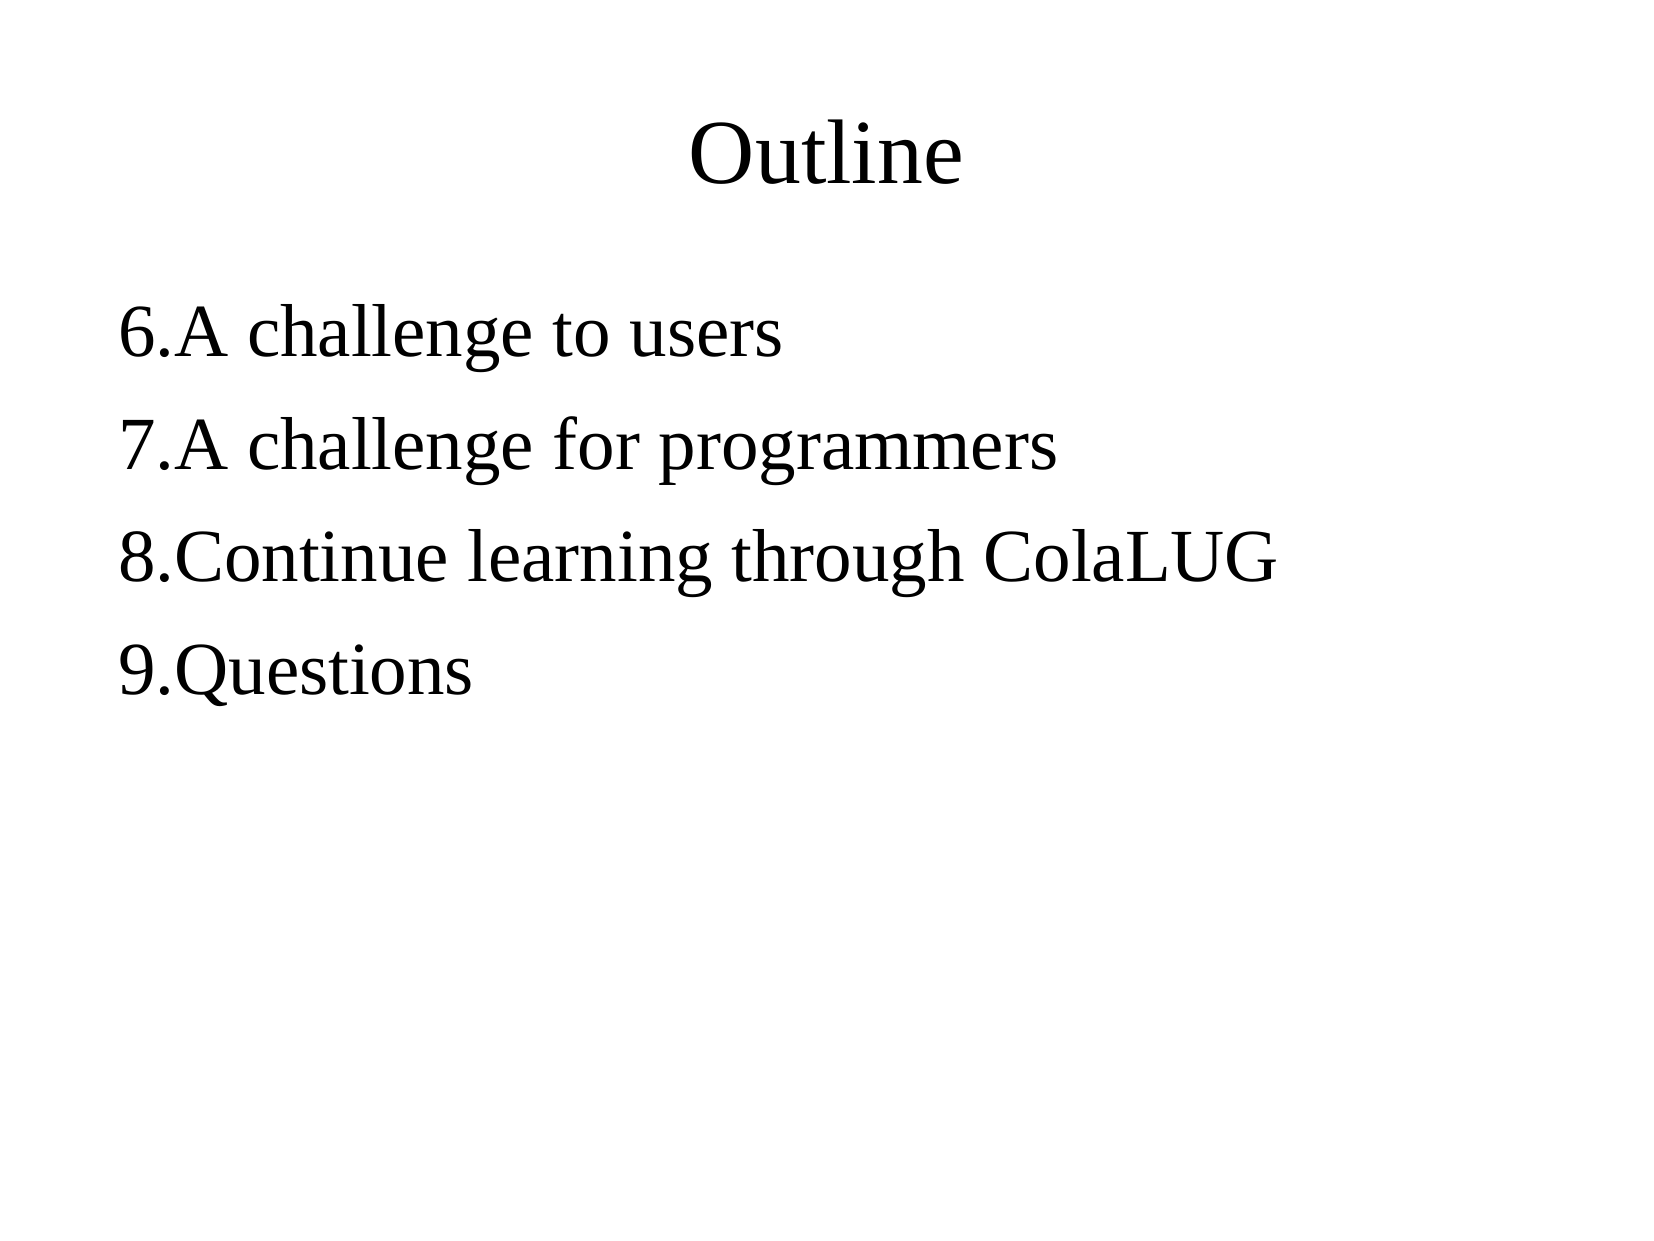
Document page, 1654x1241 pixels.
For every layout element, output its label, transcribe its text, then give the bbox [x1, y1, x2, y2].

list A challenge to users A challenge for programmers Continue learning through ColaLUG Questions [82, 290, 1571, 1109]
title Outline [82, 49, 1571, 257]
